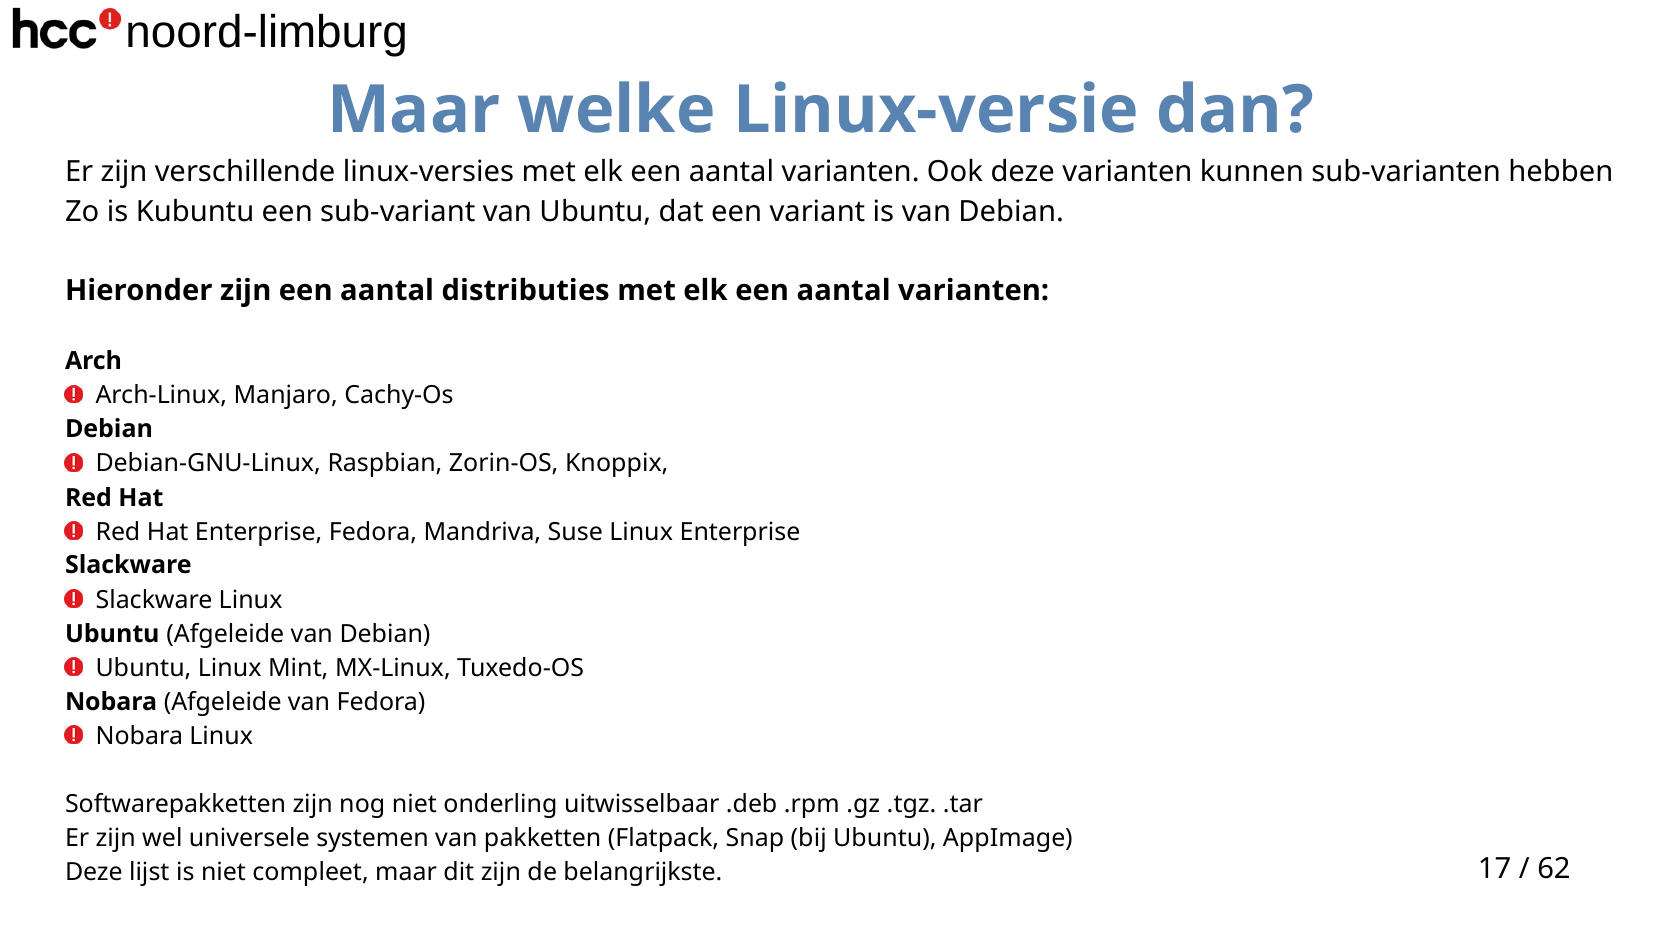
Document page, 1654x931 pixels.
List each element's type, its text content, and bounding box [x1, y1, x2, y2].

subtitle Er zijn verschillende linux-versies met elk een aantal varianten. Ook deze varianten kunnen sub-varianten hebben Zo is Kubuntu een sub-variant van Ubuntu, dat een variant is van Debian. Hieronder zijn een aantal distributies met elk een aantal varianten: Arch Arch-Linux, Manjaro, Cachy-Os Debian Debian-GNU-Linux, Raspbian, Zorin-OS, Knoppix, Red Hat Red Hat Enterprise, Fedora, Mandriva, Suse Linux Enterprise Slackware Slackware Linux Ubuntu (Afgeleide van Debian) Ubuntu, Linux Mint, MX-Linux, Tuxedo-OS Nobara (Afgeleide van Fedora) Nobara Linux Softwarepakketten zijn nog niet onderling uitwisselbaar .deb .rpm .gz .tgz. .tar Er zijn wel universele systemen van pakketten (Flatpack, Snap (bij Ubuntu), AppImage) Deze lijst is niet compleet, maar dit zijn de belangrijkste. [64, 150, 1654, 888]
picture [11, 6, 122, 50]
title Maar welke Linux-versie dan? [118, 60, 1524, 150]
